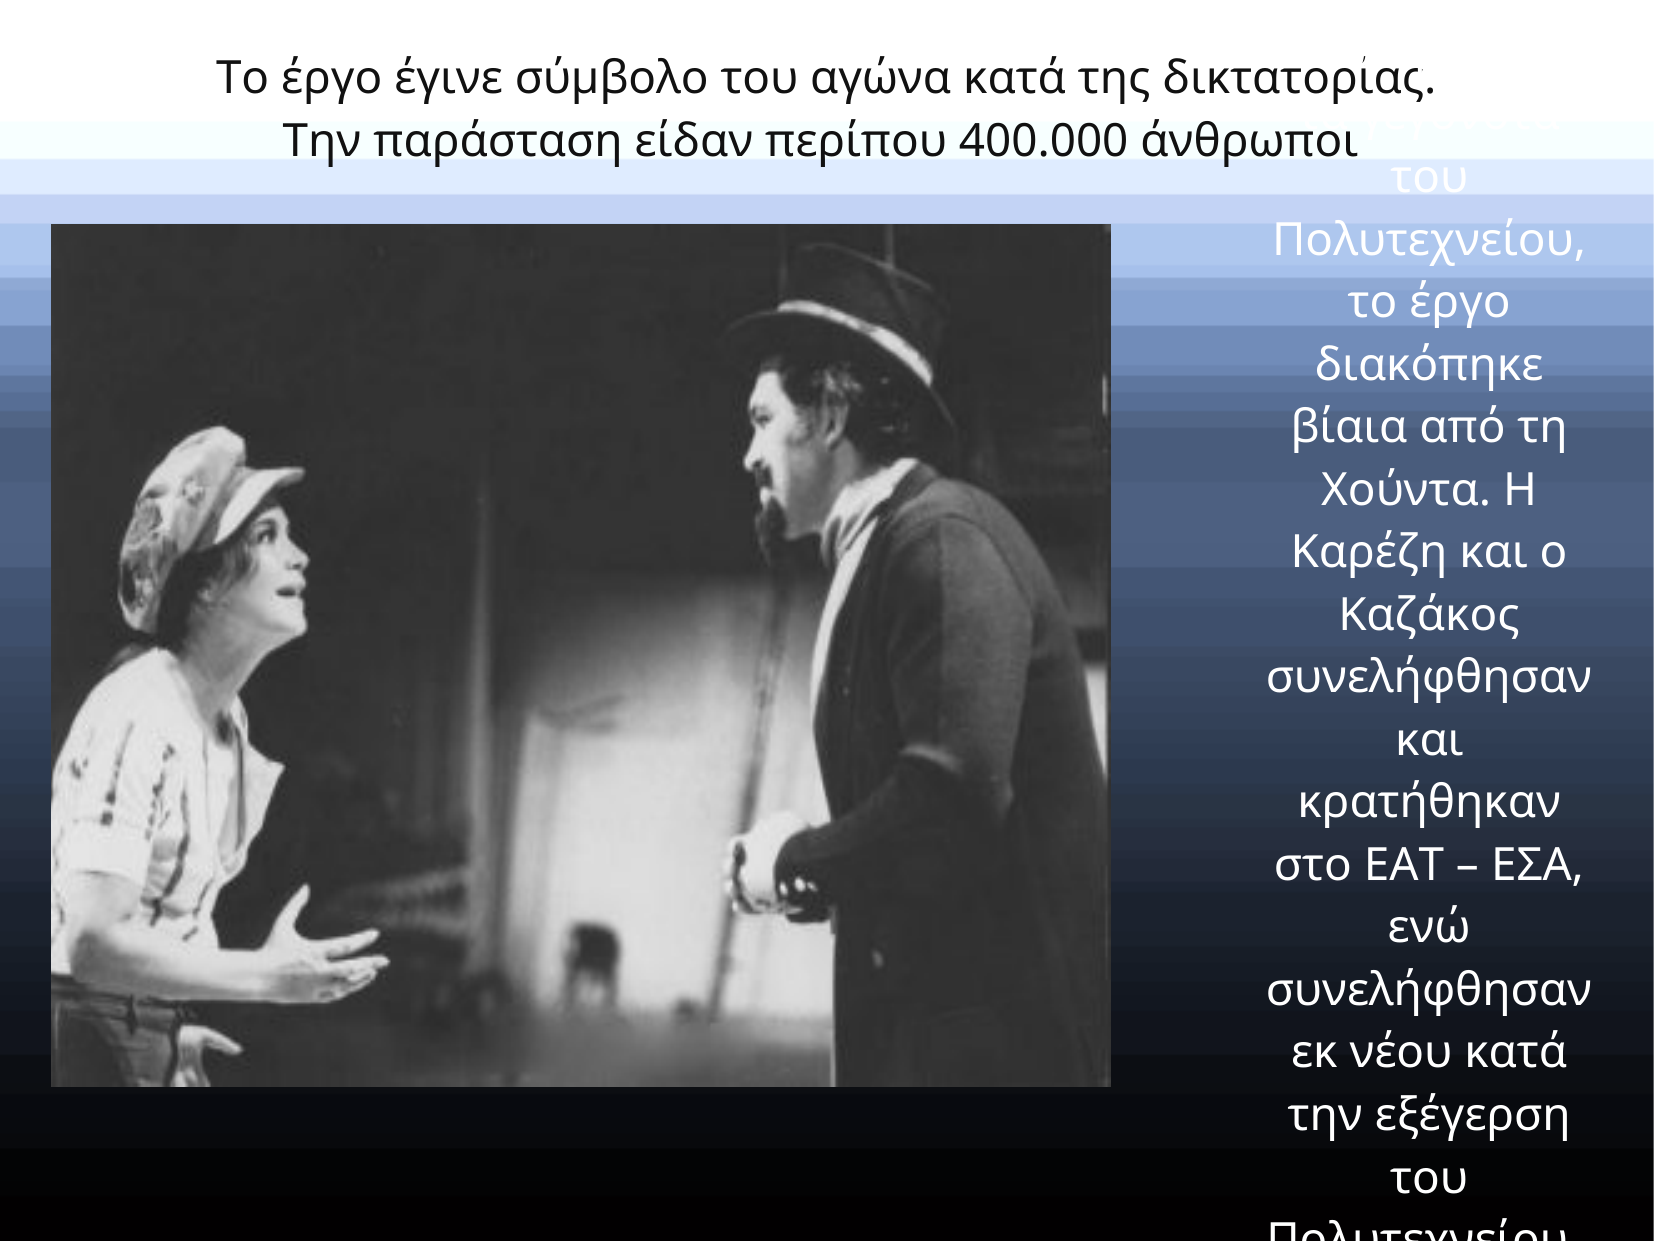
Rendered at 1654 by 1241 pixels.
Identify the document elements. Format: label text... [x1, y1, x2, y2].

picture [1306, 1233, 1320, 1241]
subtitle Λίγο πριν από τα γεγονότα του Πολυτεχνείου, το έργο διακόπηκε βίαια από τη Χούντα. Η Καρέζη και ο Καζάκος συνελήφθησαν και κρατήθηκαν στο ΕΑΤ – ΕΣΑ, ενώ συνελήφθησαν εκ νέου κατά την εξέγερση του Πολυτεχνείου. [1263, 141, 1595, 1146]
picture [1275, 1226, 1291, 1241]
picture [0, 0, 1654, 1241]
title Το έργο έγινε σύμβολο του αγώνα κατά της δικτατορίας. Την παράσταση είδαν περίπου 400.000 άνθρωποι [82, 49, 1571, 166]
picture [1519, 1233, 1533, 1241]
